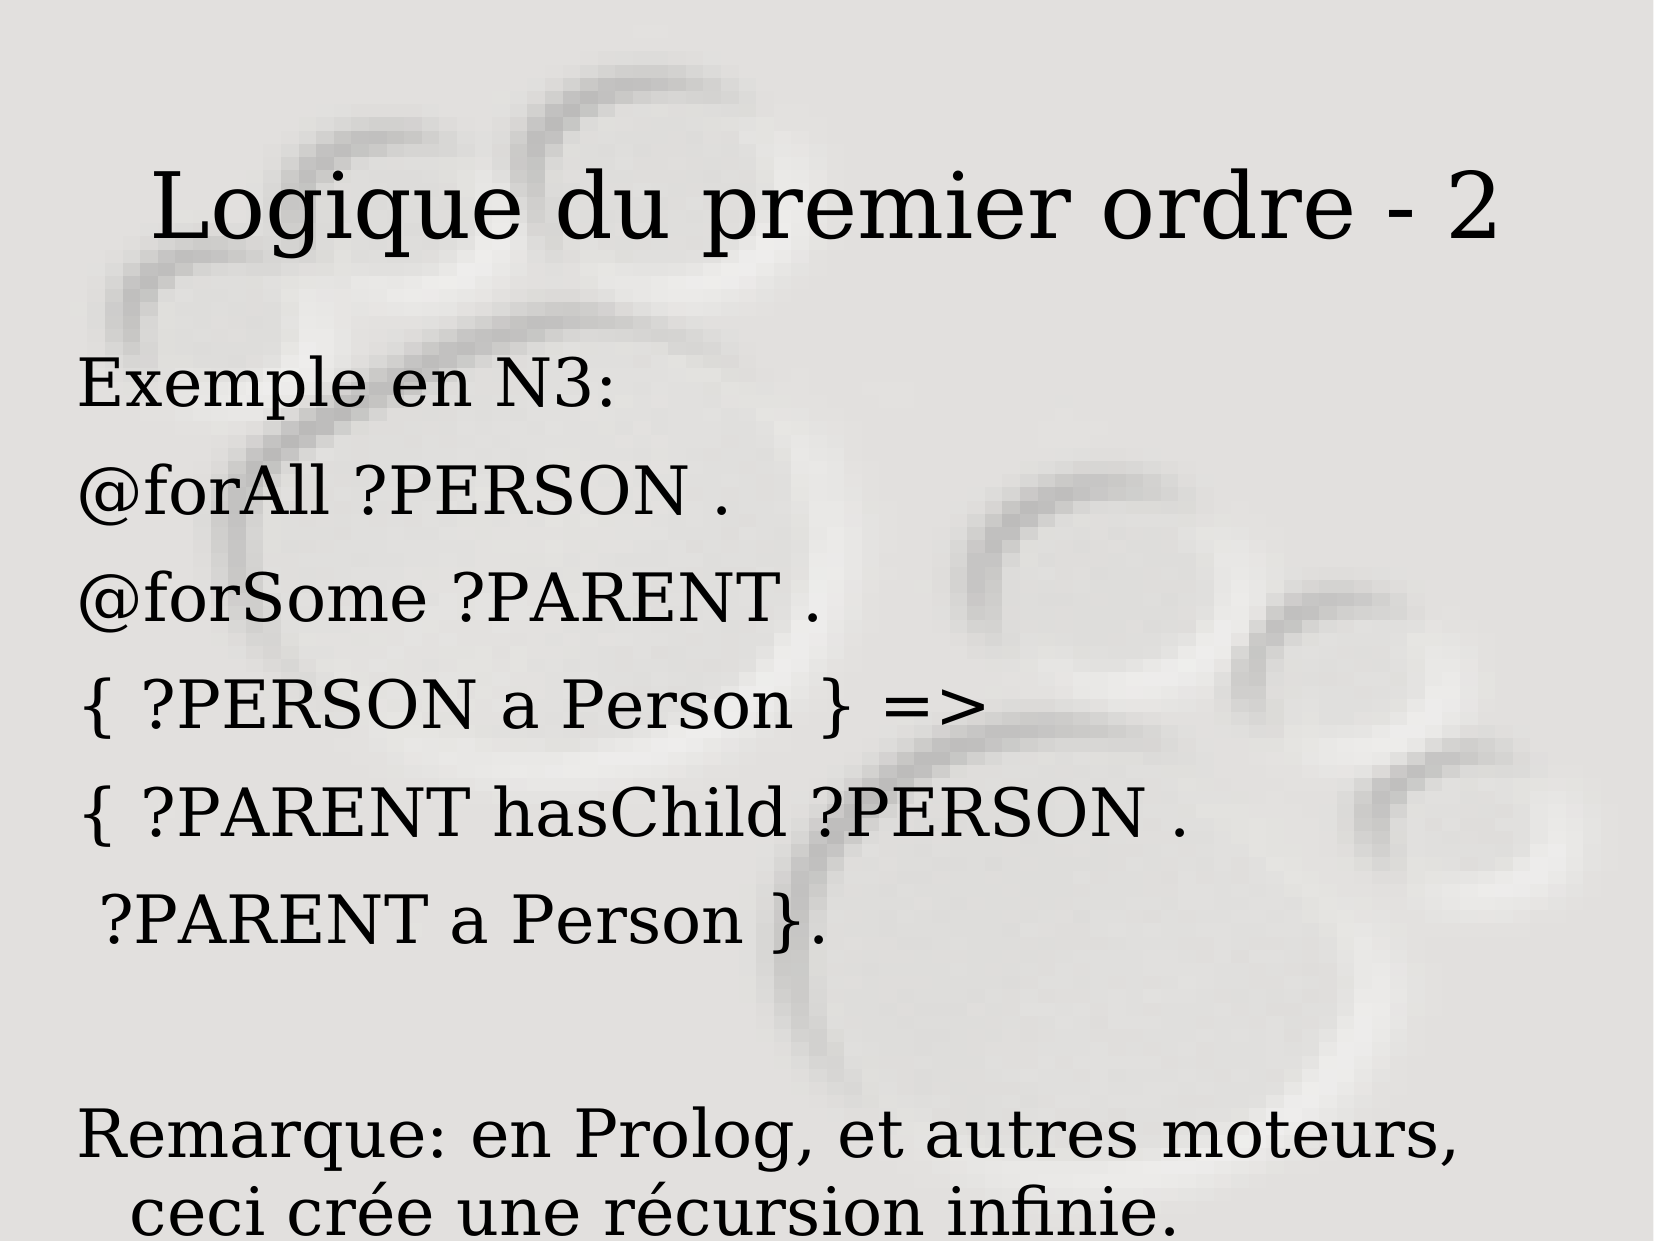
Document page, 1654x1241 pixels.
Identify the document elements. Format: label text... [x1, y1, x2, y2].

picture [0, 0, 1654, 1241]
list Exemple en N3: @forAll ?PERSON . @forSome ?PARENT . { ?PERSON a Person } => { ?PARENT hasChild ?PERSON . ?PARENT a Person }. Remarque: en Prolog, et autres moteurs, ceci crée une récursion infinie. [59, 344, 1595, 1241]
title Logique du premier ordre - 2 [121, 102, 1534, 311]
